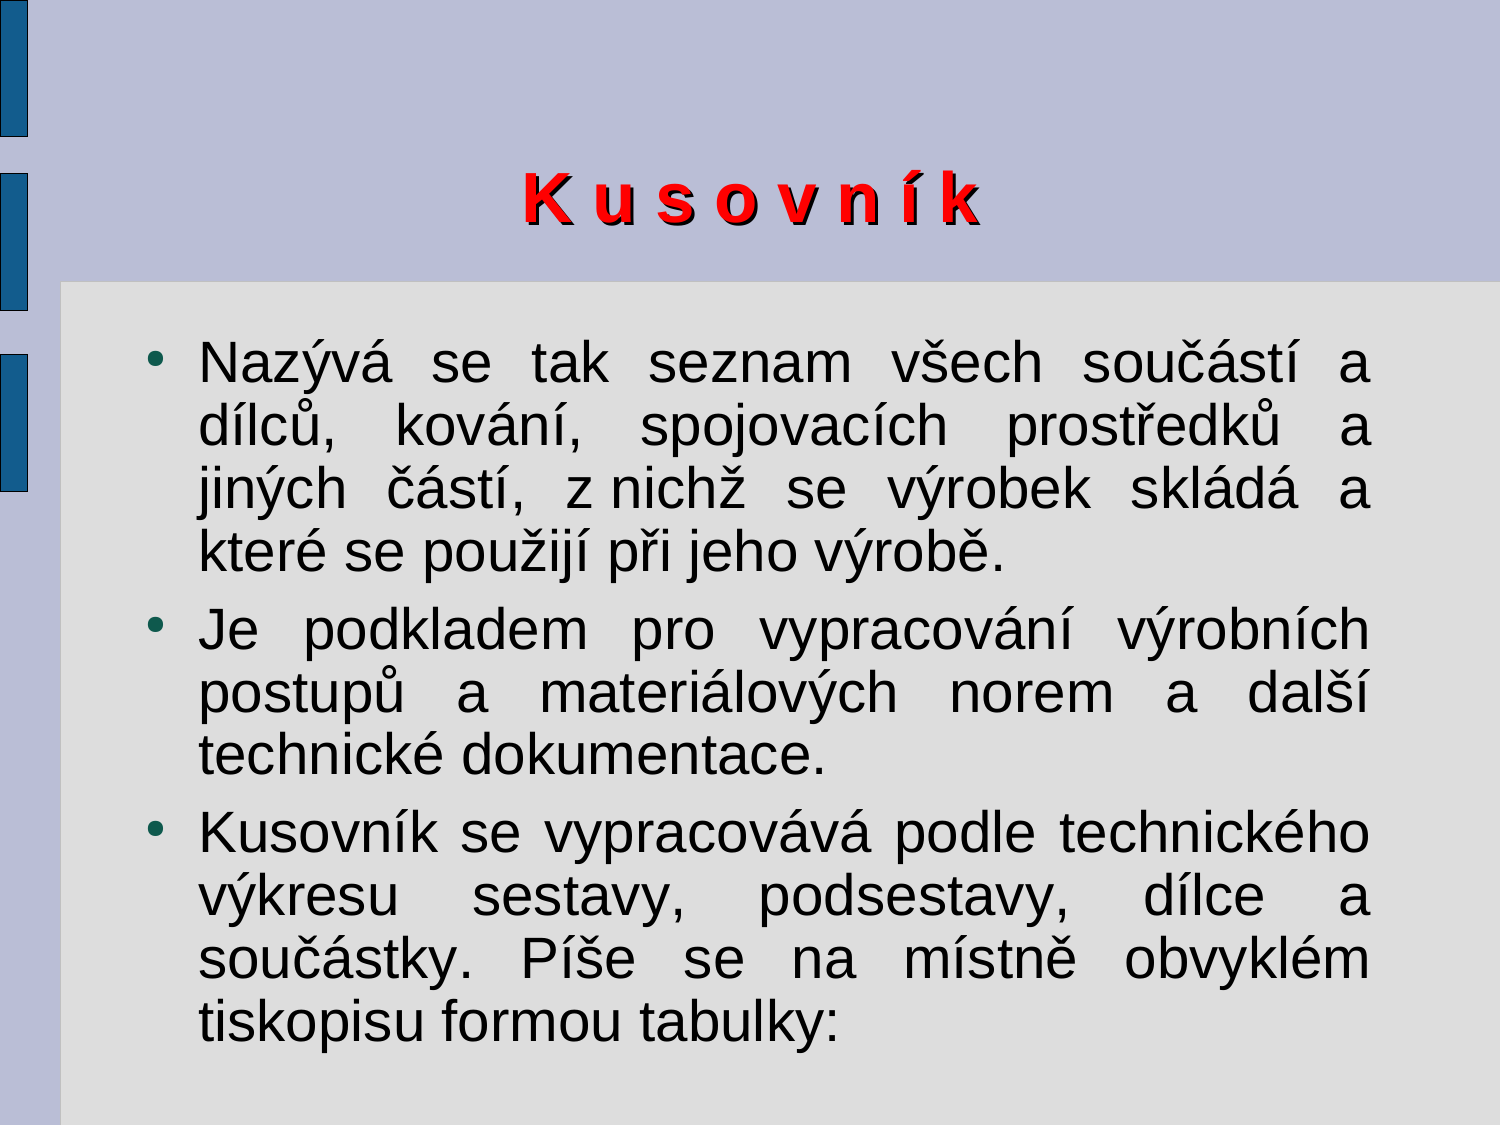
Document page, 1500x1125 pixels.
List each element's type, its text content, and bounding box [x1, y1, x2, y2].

title K u s o v n í k [112, 99, 1388, 288]
list Nazývá se tak seznam všech součástí a dílců, kování, spojovacích prostředků a jiných částí, z nichž se výrobek skládá a které se použijí při jeho výrobě. Je podkladem pro vypracování výrobních postupů a materiálových norem a další technické dokumentace. Kusovník se vypracovává podle technického výkresu sestavy, podsestavy, dílce a součástky. Píše se na místně obvyklém tiskopisu formou tabulky: [112, 324, 1388, 1062]
